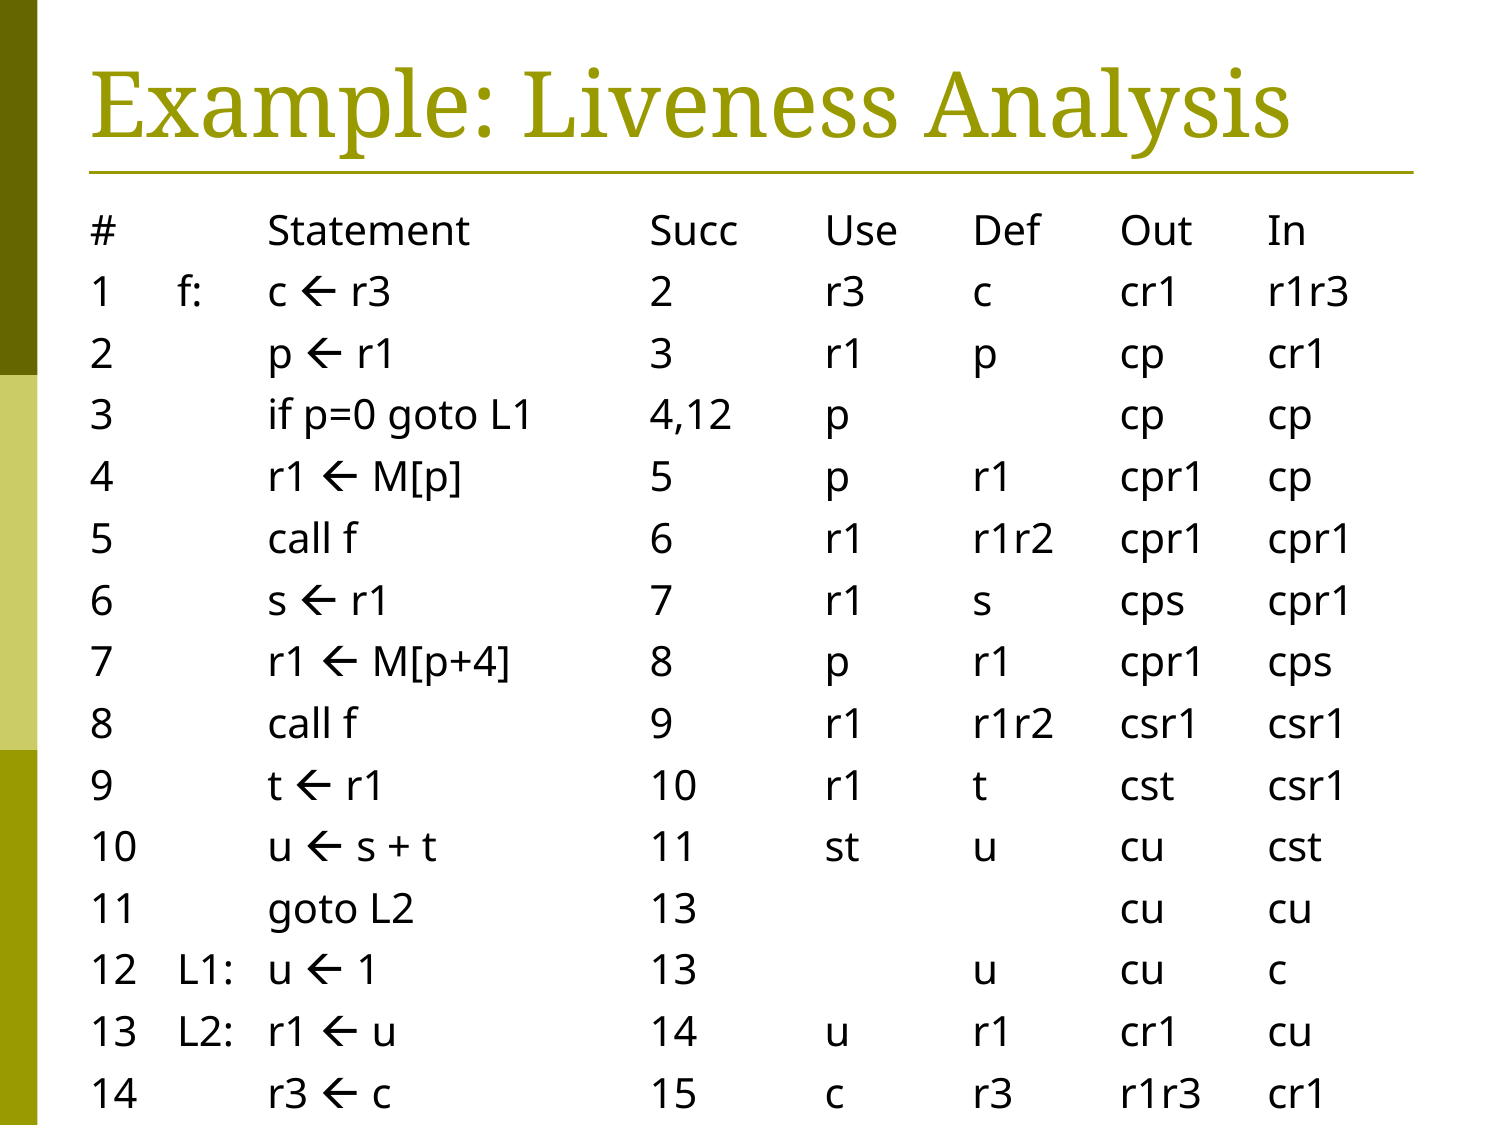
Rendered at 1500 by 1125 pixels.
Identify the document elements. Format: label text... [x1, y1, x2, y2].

title Example: Liveness Analysis [75, 45, 1426, 173]
list # Statement Succ Use Def Out In 1 f: c  r3 2 r3 c cr1 r1r3 2 p  r1 3 r1 p cp cr1 3 if p=0 goto L1 4,12 p cp cp 4 r1  M[p] 5 p r1 cpr1 cp 5 call f 6 r1 r1r2 cpr1 cpr1 6 s  r1 7 r1 s cps cpr1 7 r1  M[p+4] 8 p r1 cpr1 cps 8 call f 9 r1 r1r2 csr1 csr1 9 t  r1 10 r1 t cst csr1 10 u  s + t 11 st u cu cst 11 goto L2 13 cu cu 12 L1: u  1 13 u cu c 13 L2: r1  u 14 u r1 cr1 cu 14 r3  c 15 c r3 r1r3 cr1 15 return r1r3 r1r3 [74, 196, 1459, 1088]
